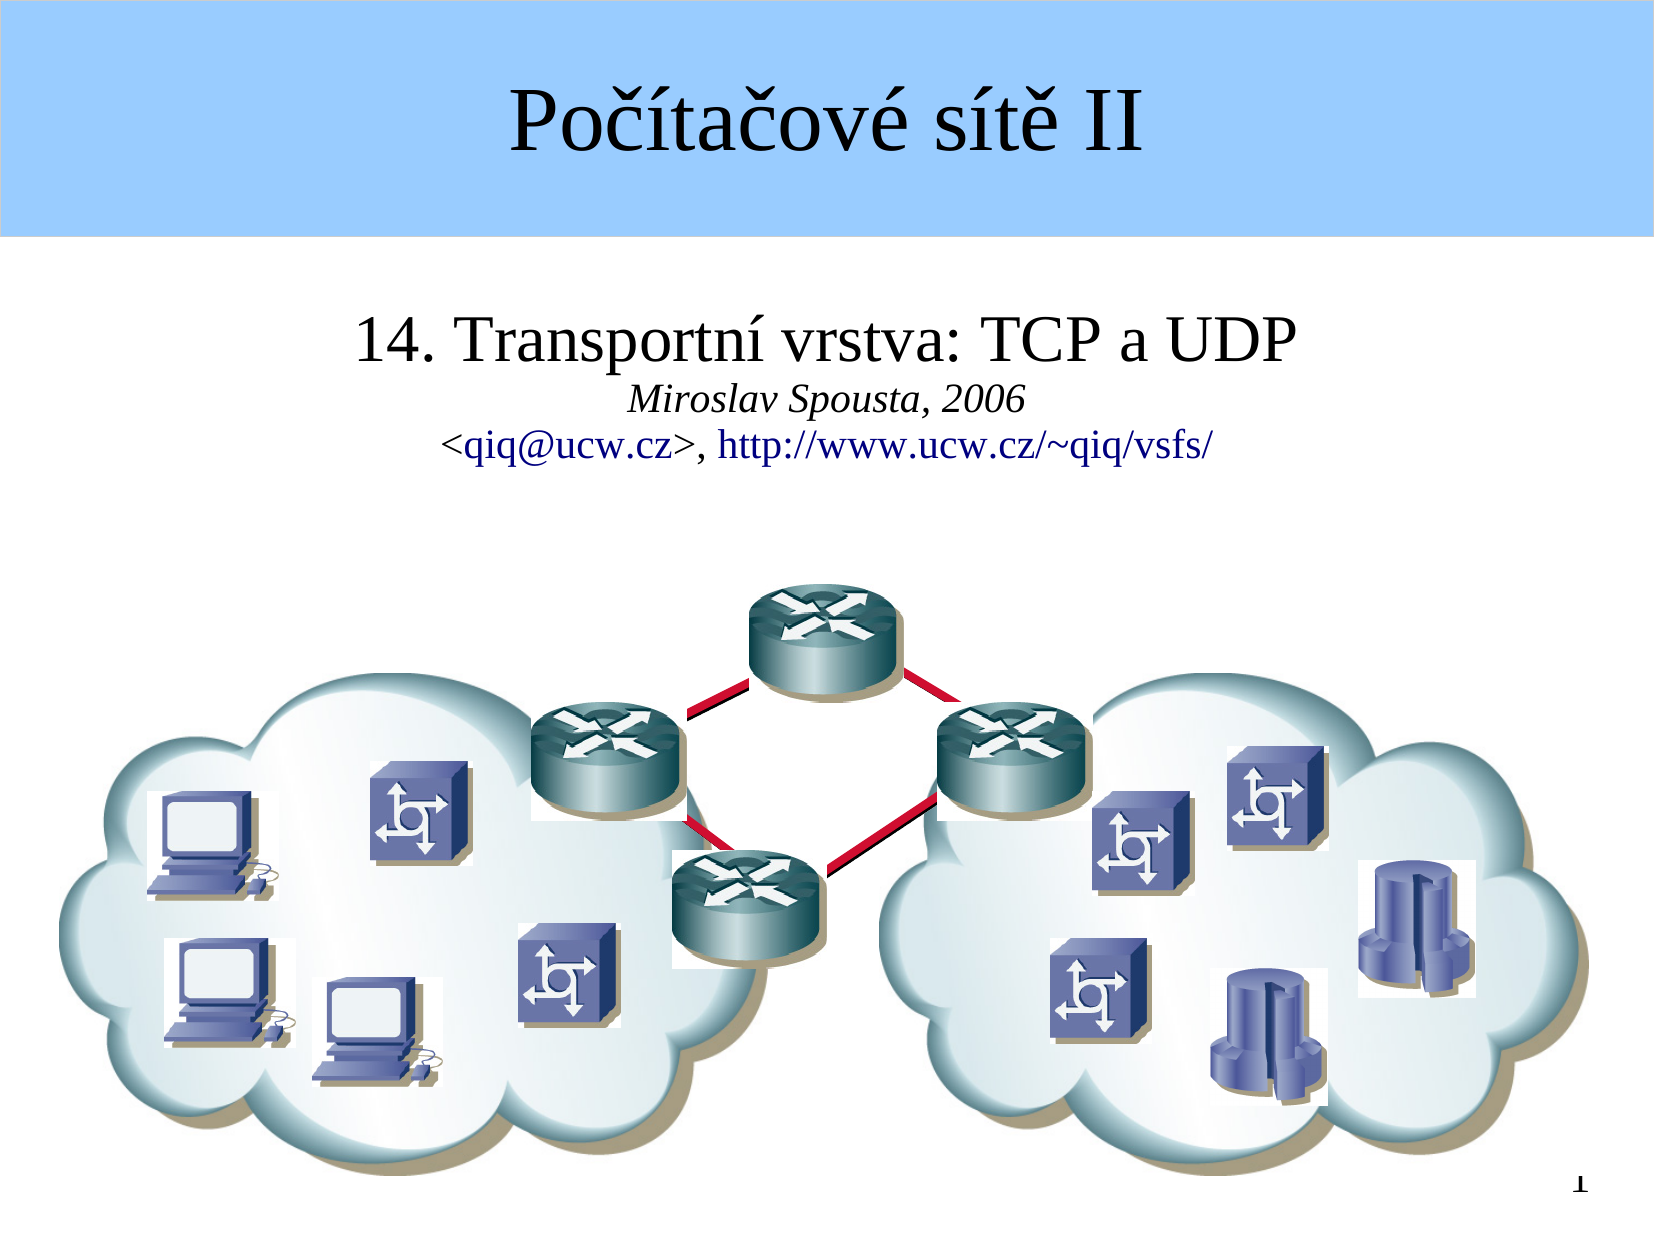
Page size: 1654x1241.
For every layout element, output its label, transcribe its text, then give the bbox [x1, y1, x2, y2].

picture [59, 584, 1589, 1176]
text_box 14. Transportní vrstva: TCP a UDP Miroslav Spousta, 2006 <qiq@ucw.cz>, http://www.ucw.cz/~qiq/vsfs/ [0, 237, 1654, 532]
title Počítačové sítě II [0, 2, 1654, 237]
